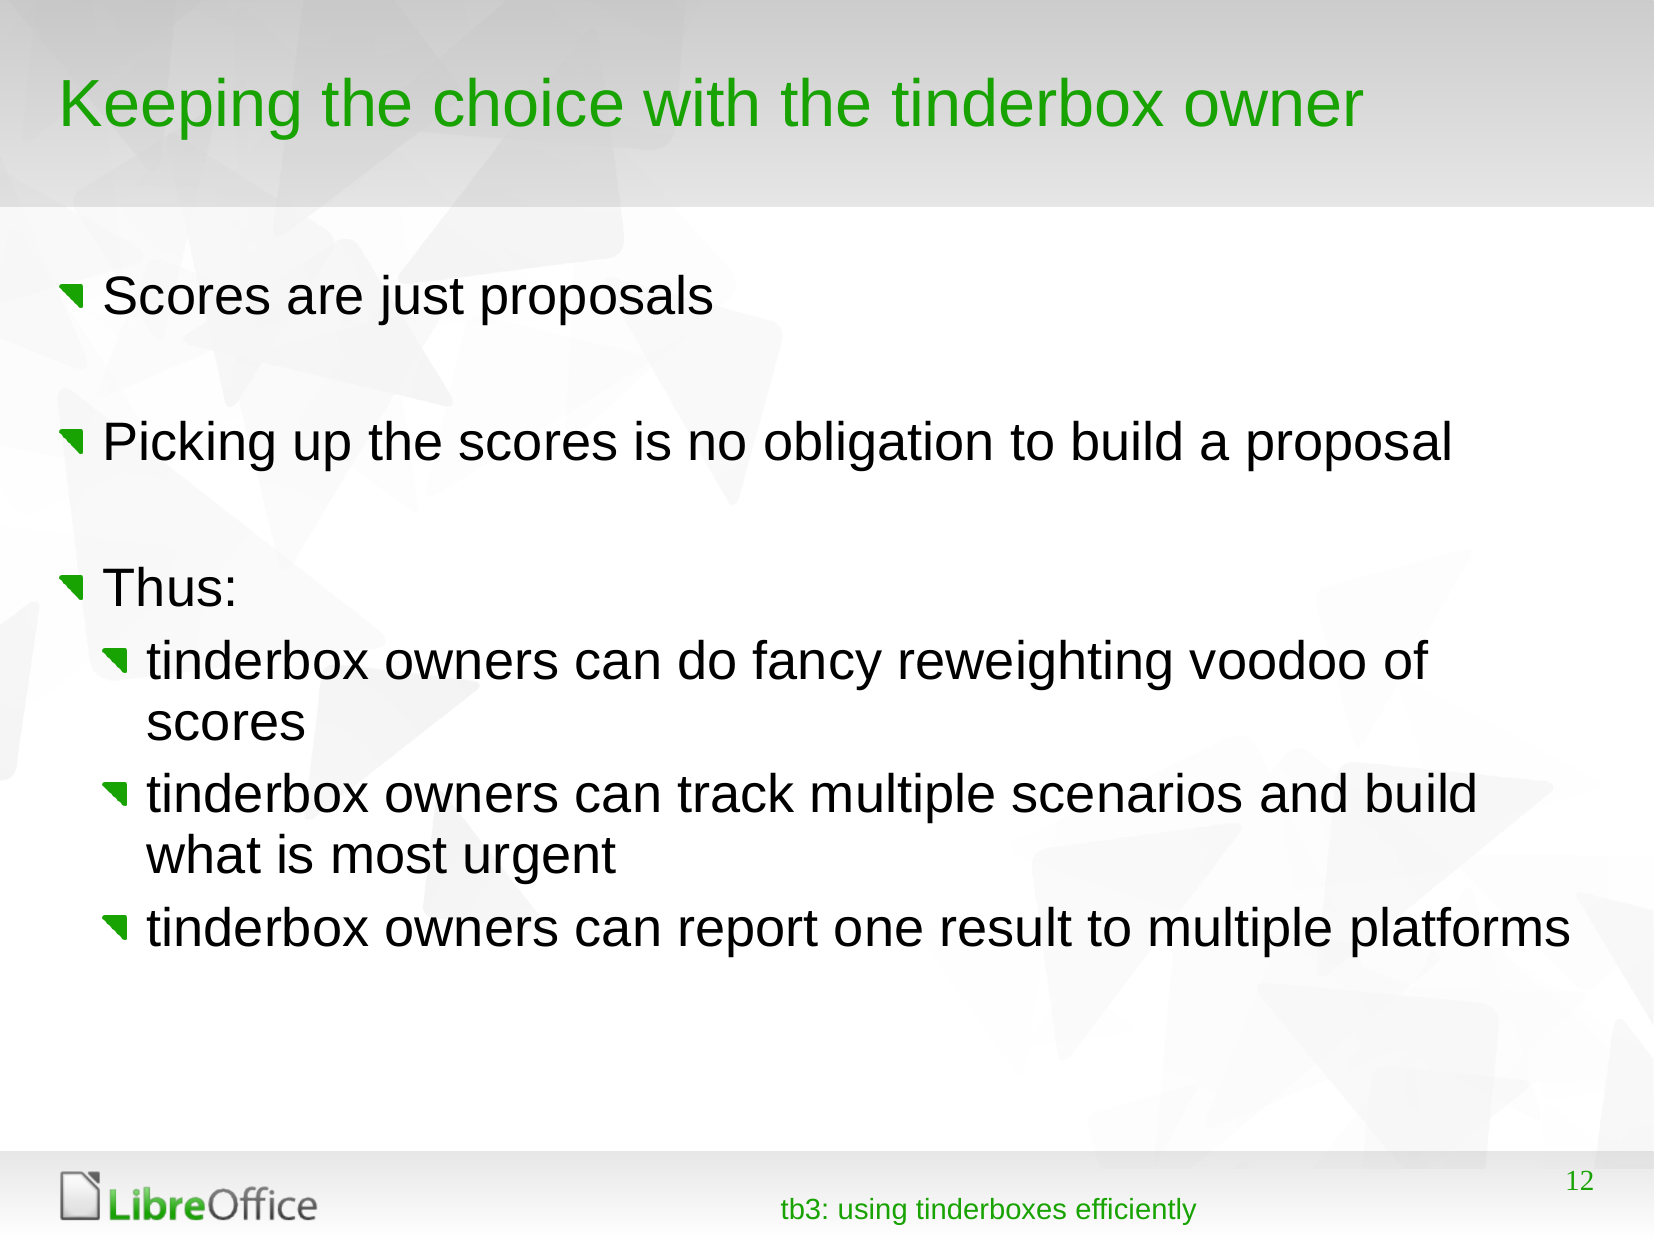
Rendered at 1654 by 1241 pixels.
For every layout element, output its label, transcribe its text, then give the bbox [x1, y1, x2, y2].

list Scores are just proposals Picking up the scores is no obligation to build a proposal Thus: tinderbox owners can do fancy reweighting voodoo of scores tinderbox owners can track multiple scenarios and build what is most urgent tinderbox owners can report one result to multiple platforms [59, 265, 1595, 985]
title Keeping the choice with the tinderbox owner [59, 29, 1595, 178]
picture [41, 1152, 337, 1240]
picture [915, 548, 1654, 1169]
picture [0, 0, 783, 931]
